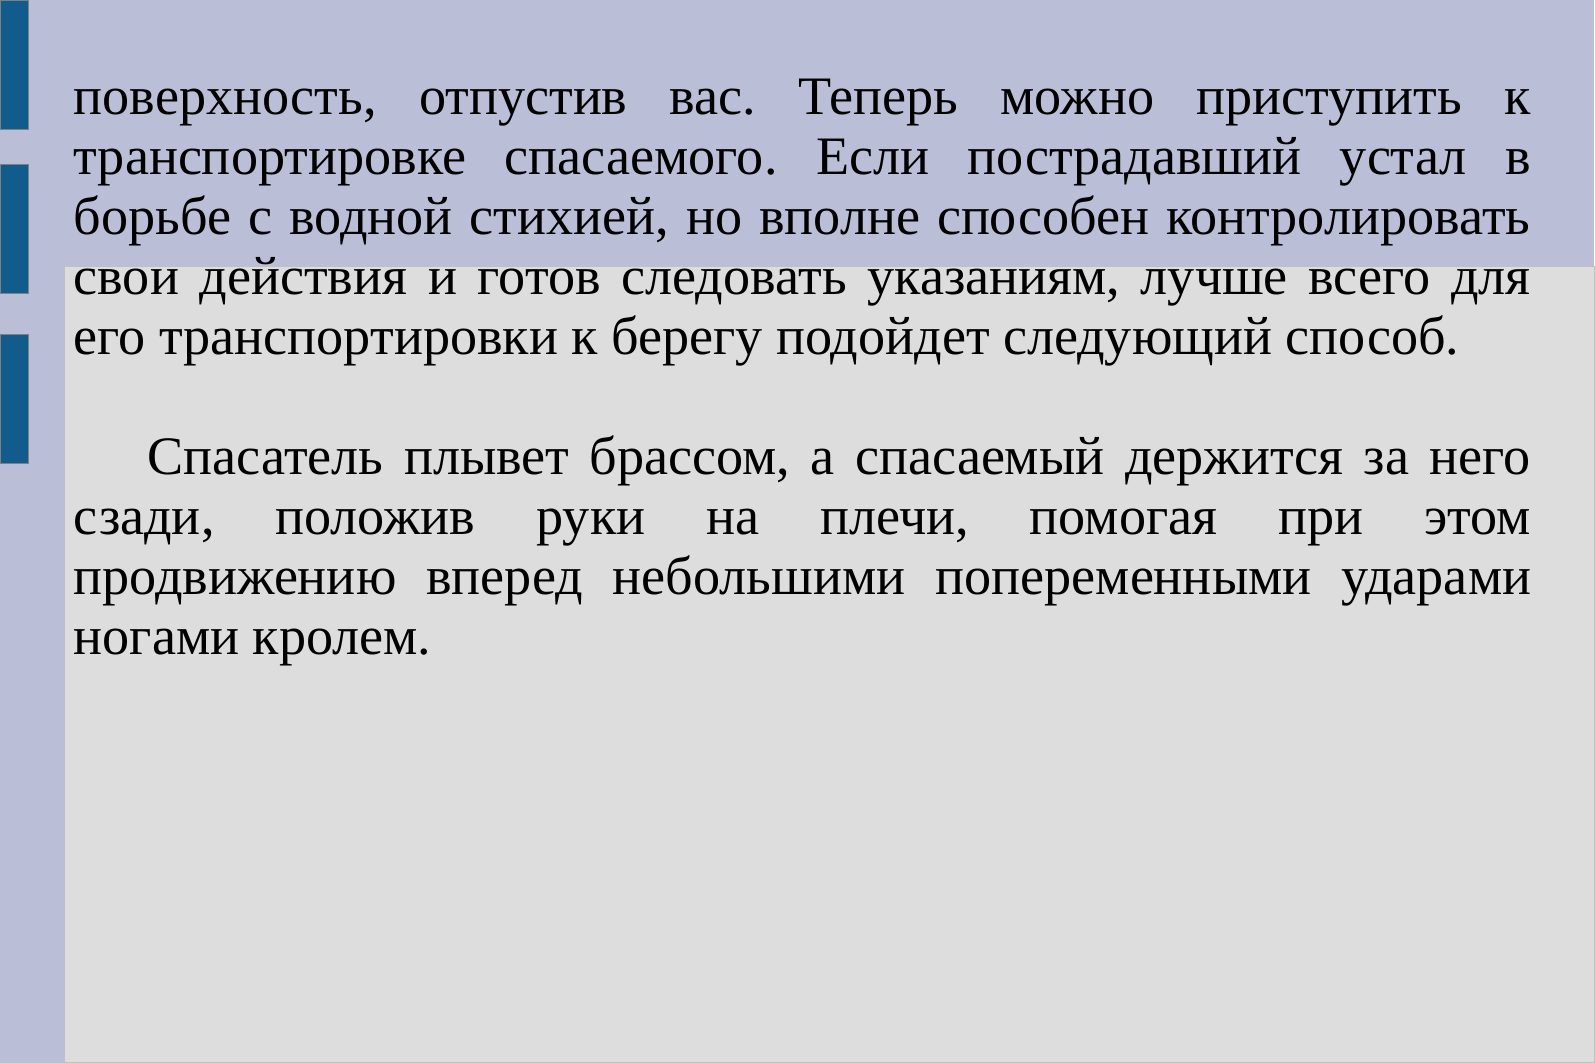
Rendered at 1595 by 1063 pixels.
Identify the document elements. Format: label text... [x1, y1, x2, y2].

text_box поверхность, отпустив вас. Теперь можно приступить к транспортировке спасаемого. Если пострадавший устал в борьбе с водной стихией, но вполне способен контролировать свои действия и готов следовать указаниям, лучше всего для его транспортировки к берегу подойдет следующий способ. Спасатель плывет брассом, а спасаемый держится за него сзади, положив руки на плечи, помогая при этом продвижению вперед небольшими попеременными ударами ногами кролем. [59, 59, 1548, 1016]
